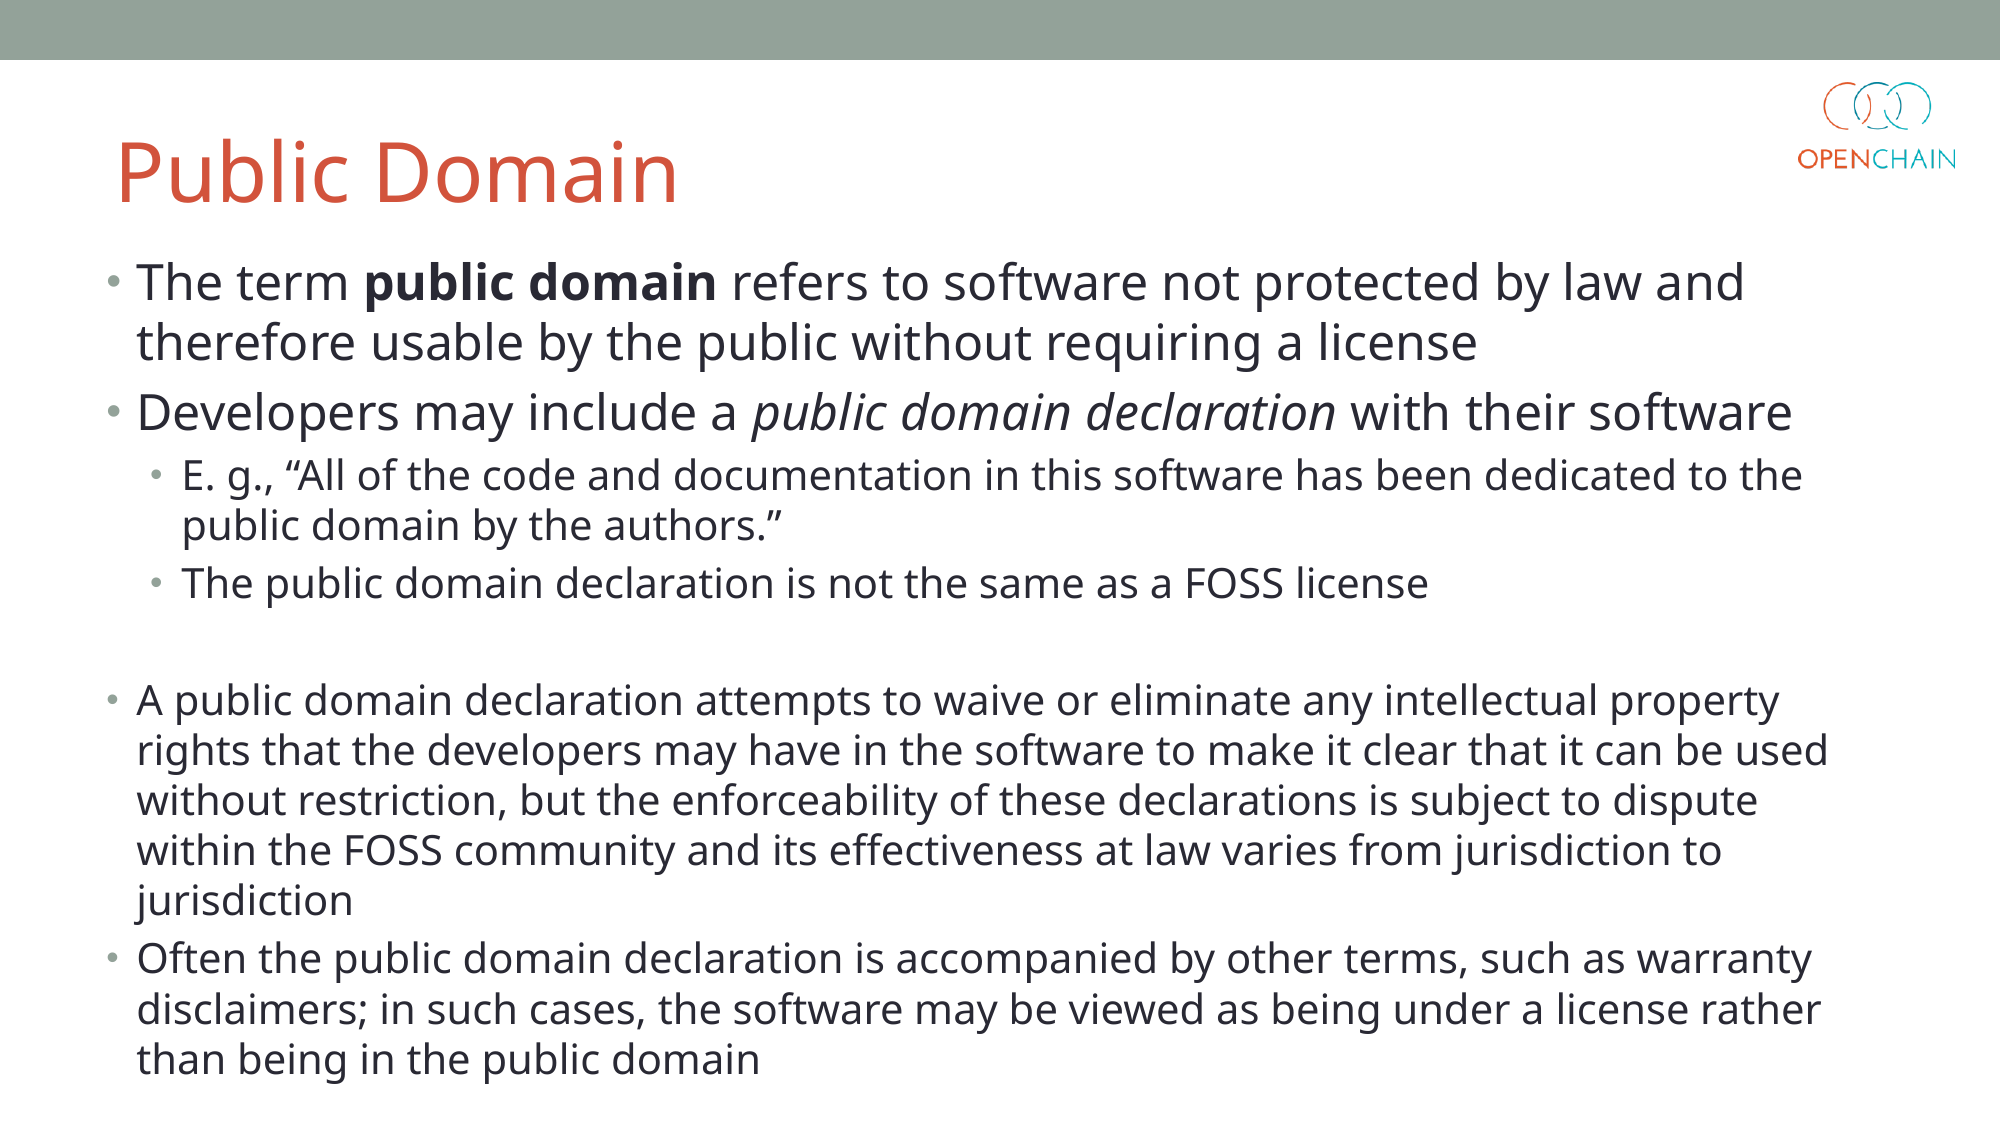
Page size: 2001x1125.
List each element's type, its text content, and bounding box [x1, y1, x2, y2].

picture [1798, 82, 1955, 169]
list The term public domain refers to software not protected by law and therefore usable by the public without requiring a license Developers may include a public domain declaration with their software E. g., “All of the code and documentation in this software has been dedicated to the public domain by the authors.” The public domain declaration is not the same as a FOSS license A public domain declaration attempts to waive or eliminate any intellectual property rights that the developers may have in the software to make it clear that it can be used without restriction, but the enforceability of these declarations is subject to dispute within the FOSS community and its effectiveness at law varies from jurisdiction to jurisdiction Often the public domain declaration is accompanied by other terms, such as warranty disclaimers; in such cases, the software may be viewed as being under a license rather than being in the public domain [91, 243, 1863, 1093]
title Public Domain [99, 87, 1900, 250]
